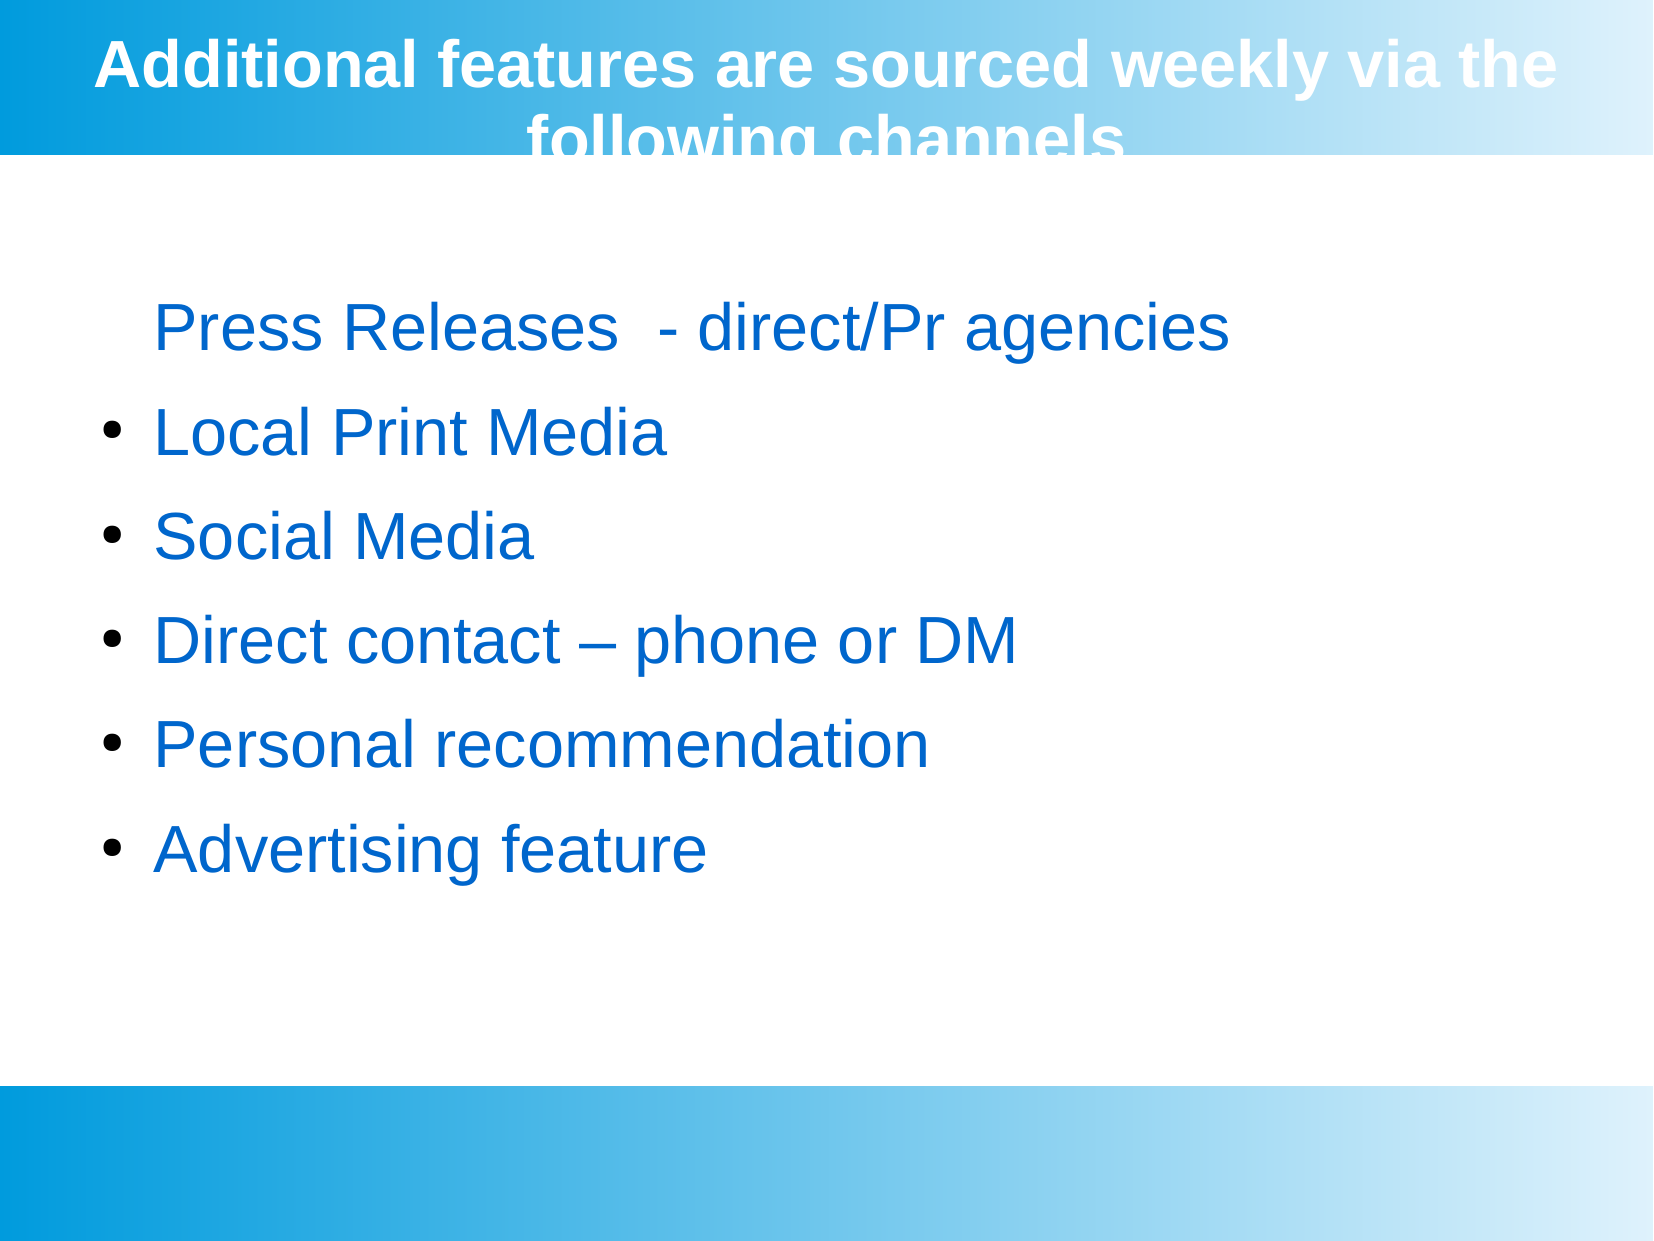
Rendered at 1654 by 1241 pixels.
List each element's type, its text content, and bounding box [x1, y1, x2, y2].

list Press Releases - direct/Pr agencies Local Print Media Social Media Direct contact – phone or DM Personal recommendation Advertising feature [82, 290, 1571, 1010]
title Additional features are sourced weekly via the following channels [82, 26, 1571, 177]
